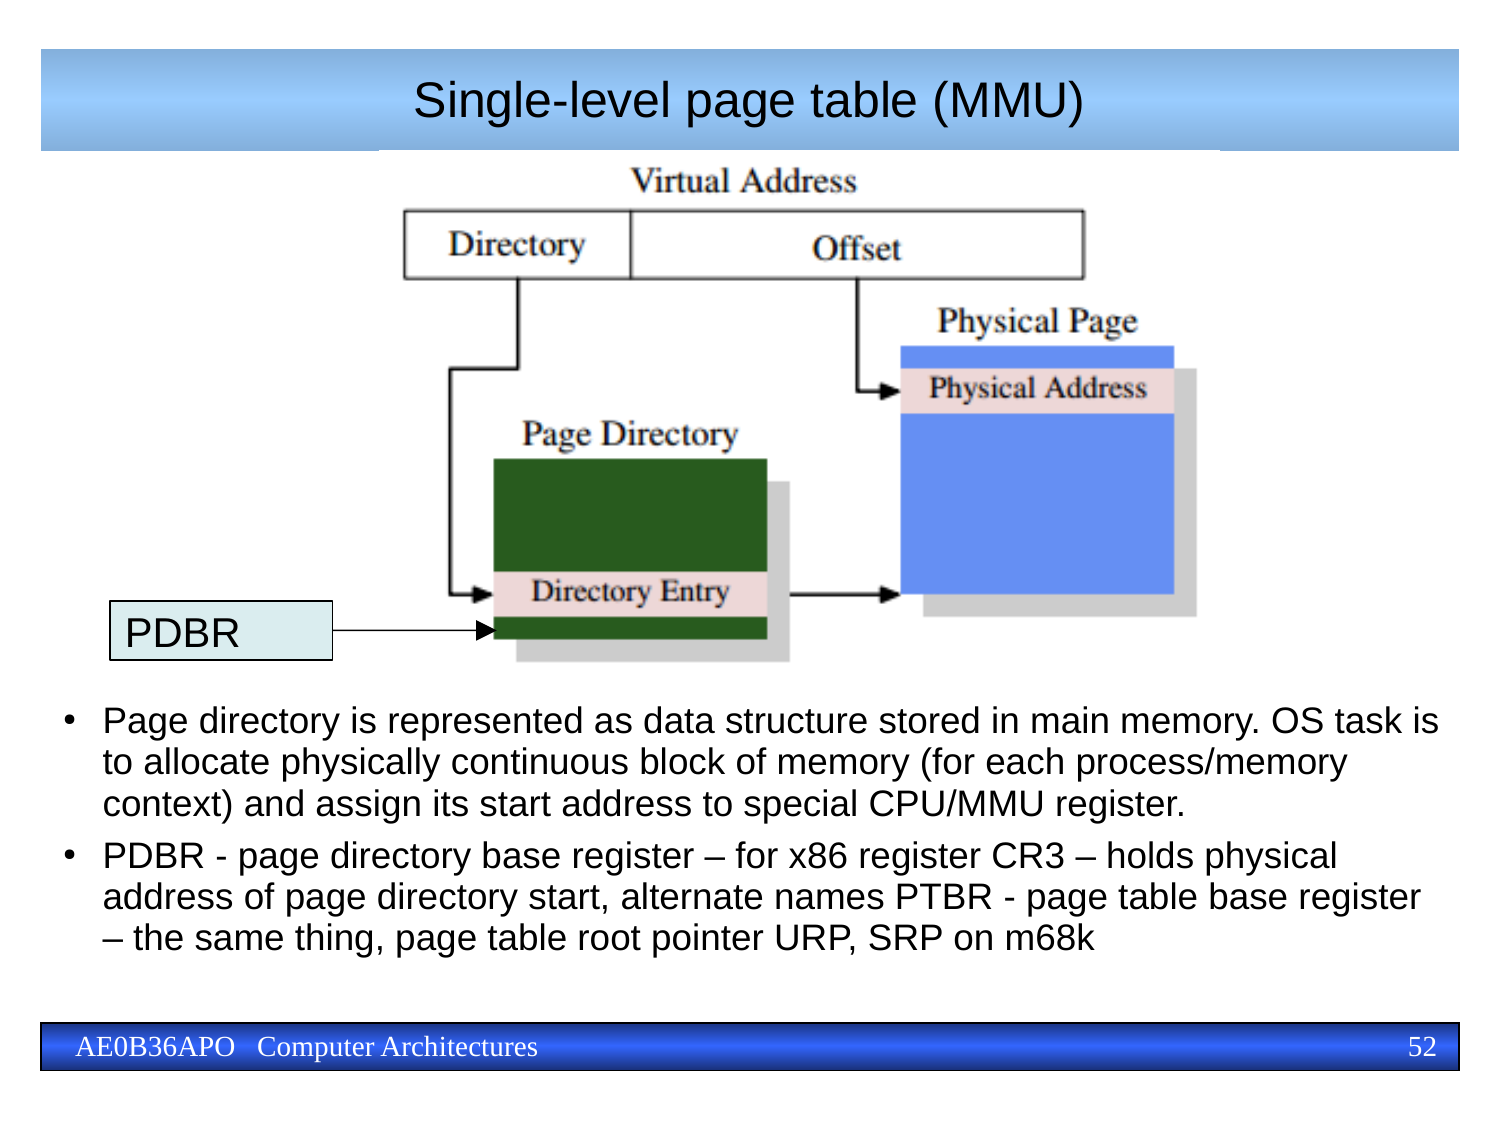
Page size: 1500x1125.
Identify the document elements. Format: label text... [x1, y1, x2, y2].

text_box PDBR [109, 601, 333, 660]
list Page directory is represented as data structure stored in main memory. OS task is to allocate physically continuous block of memory (for each process/memory context) and assign its start address to special CPU/MMU register. PDBR - page directory base register – for x86 register CR3 – holds physical address of page directory start, alternate names PTBR - page table base register – the same thing, page table root pointer URP, SRP on m68k [49, 699, 1450, 1013]
title Single-level page table (MMU) [41, 49, 1459, 151]
picture [379, 150, 1220, 701]
